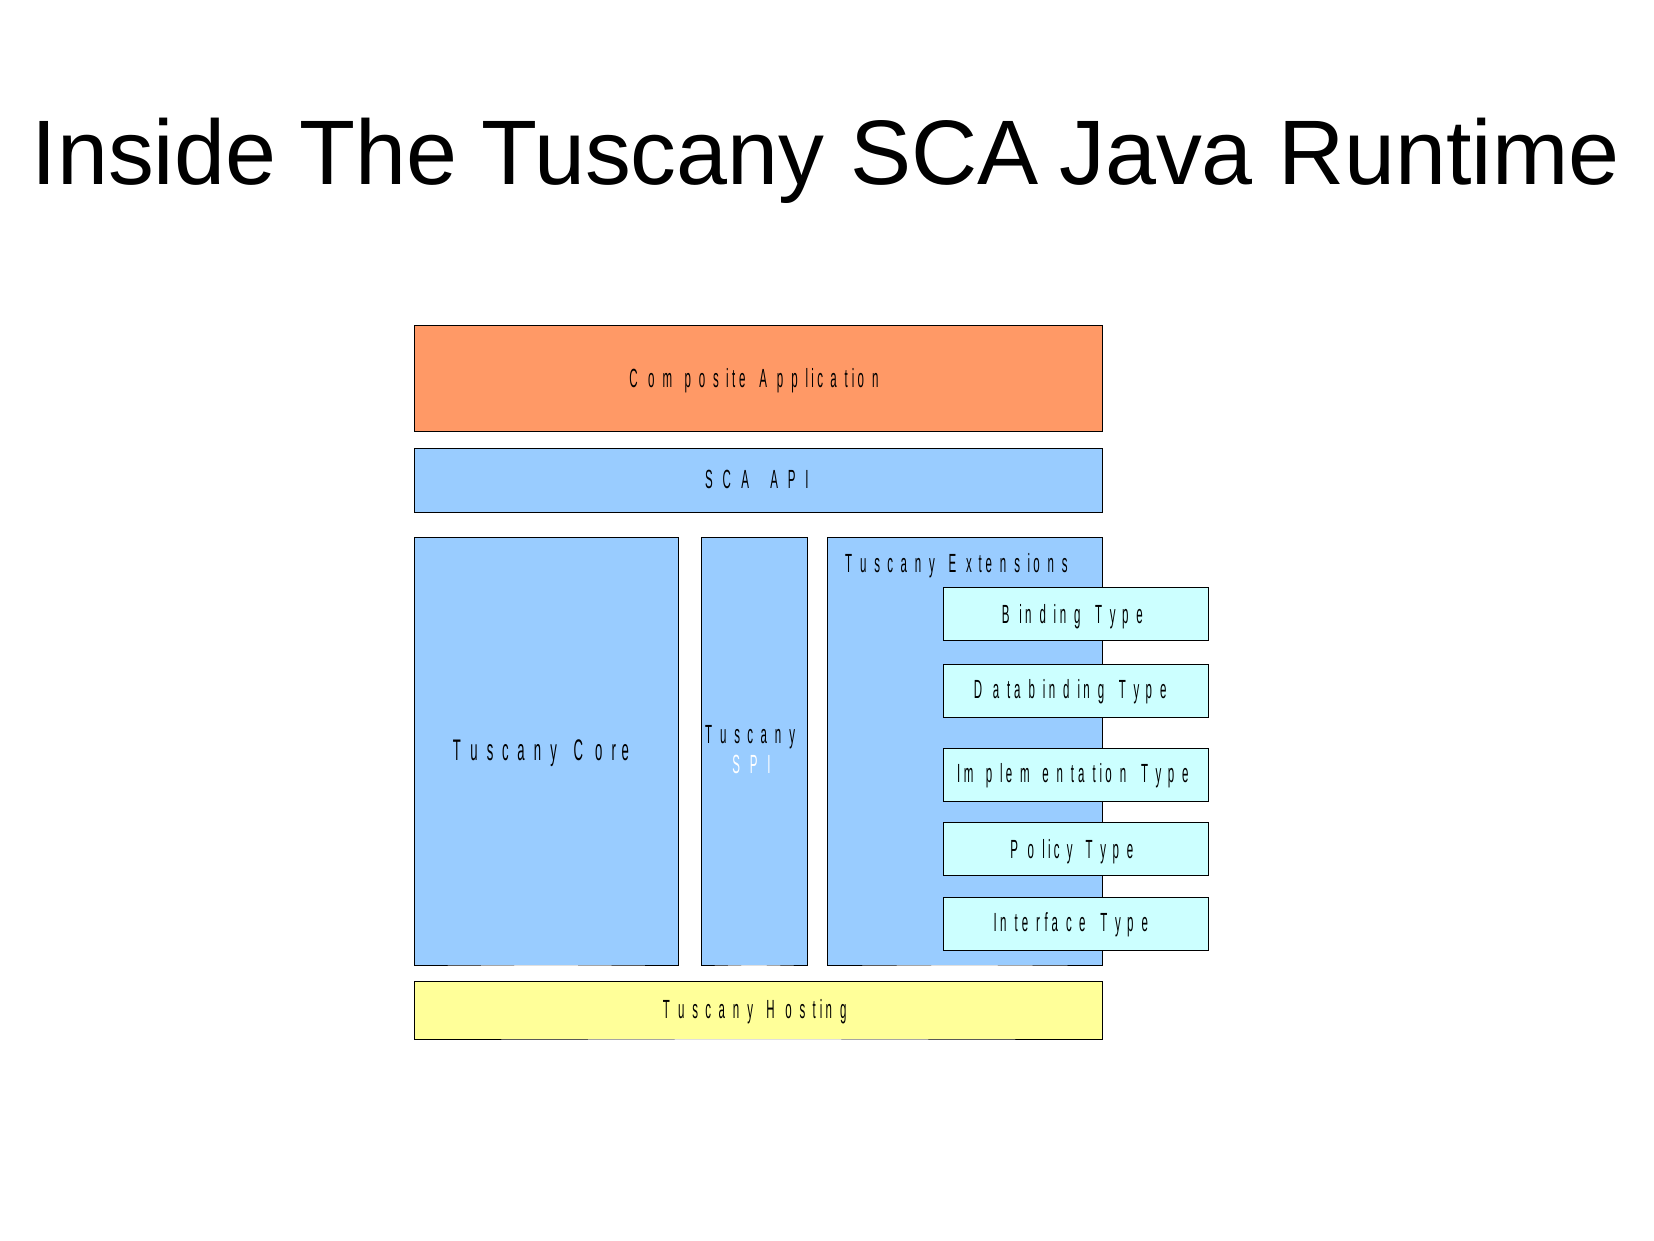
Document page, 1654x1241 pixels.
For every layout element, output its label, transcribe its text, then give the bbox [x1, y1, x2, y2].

title Inside The Tuscany SCA Java Runtime [29, 49, 1625, 257]
picture [413, 324, 1212, 1043]
